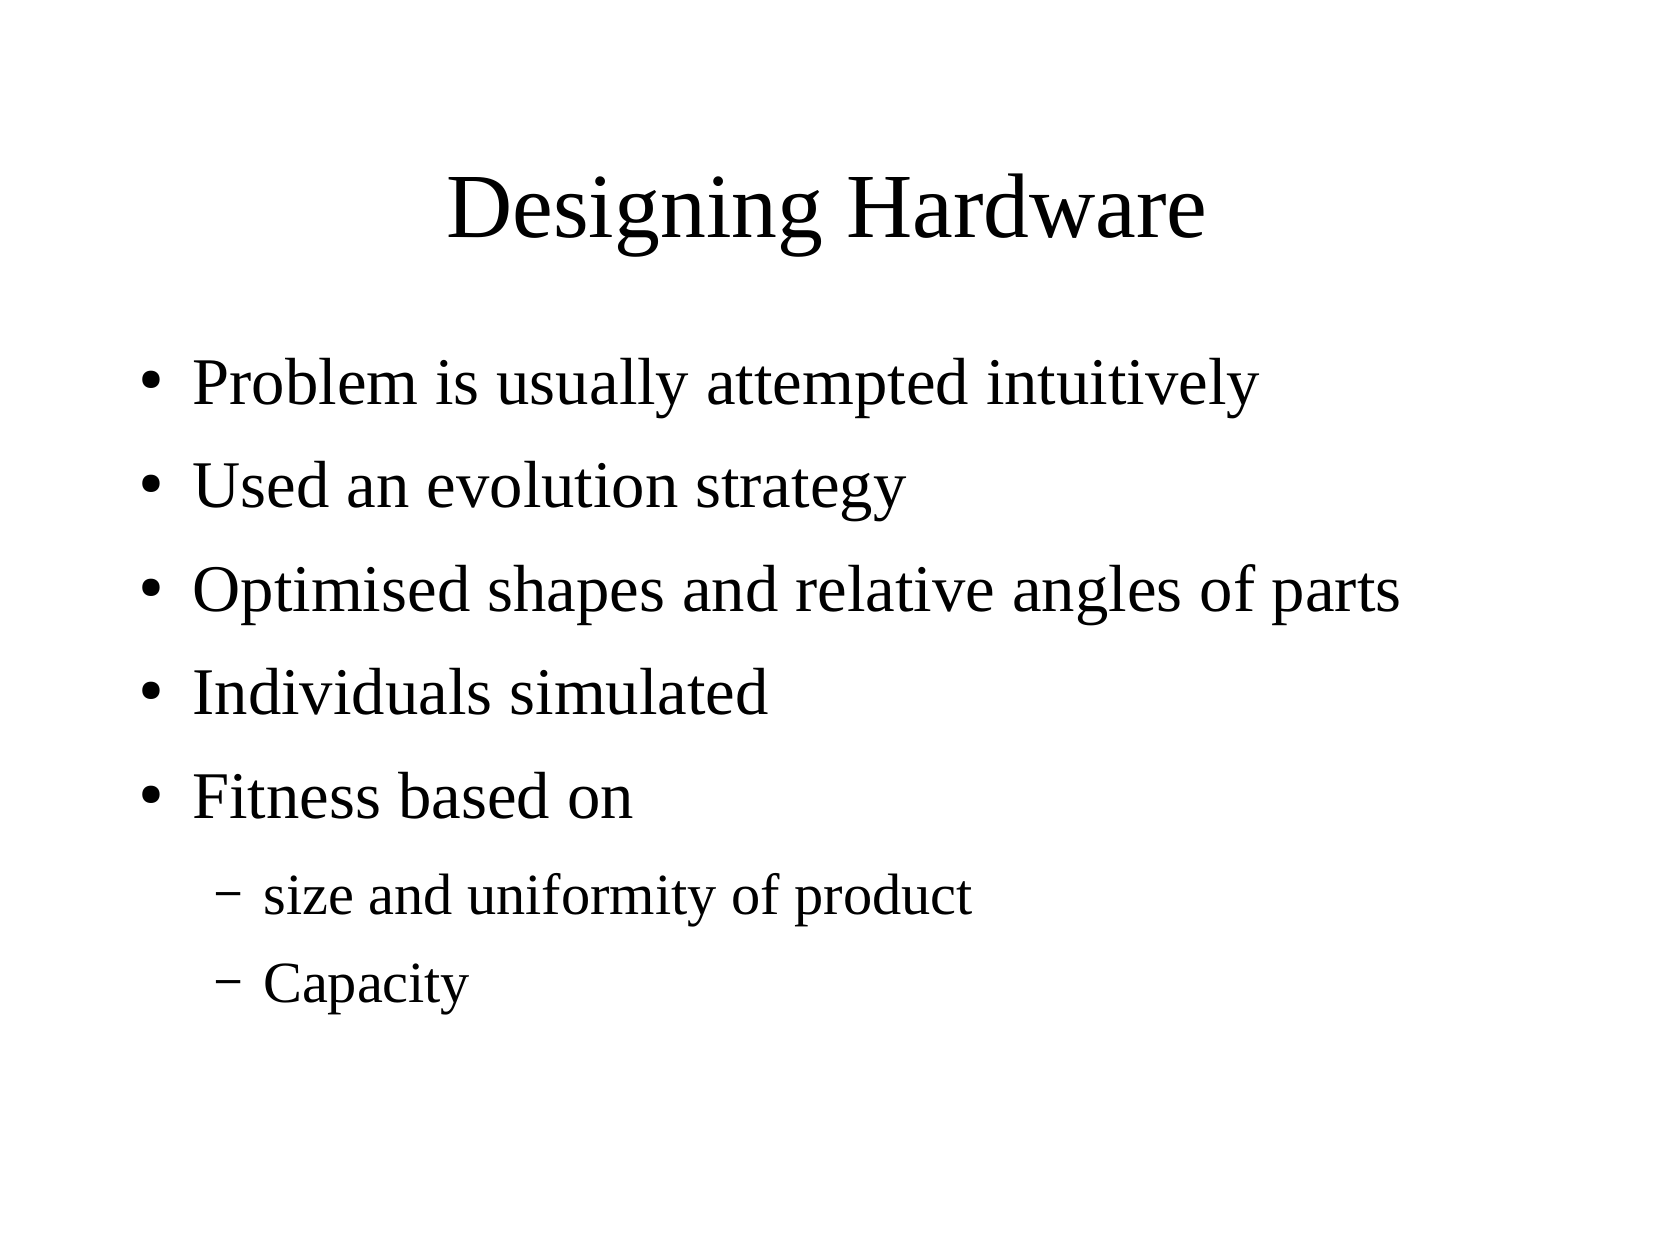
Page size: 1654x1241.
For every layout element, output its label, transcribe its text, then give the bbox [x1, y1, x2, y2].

list Problem is usually attempted intuitively Used an evolution strategy Optimised shapes and relative angles of parts Individuals simulated Fitness based on size and uniformity of product Capacity [121, 344, 1534, 1127]
title Designing Hardware [121, 102, 1534, 311]
